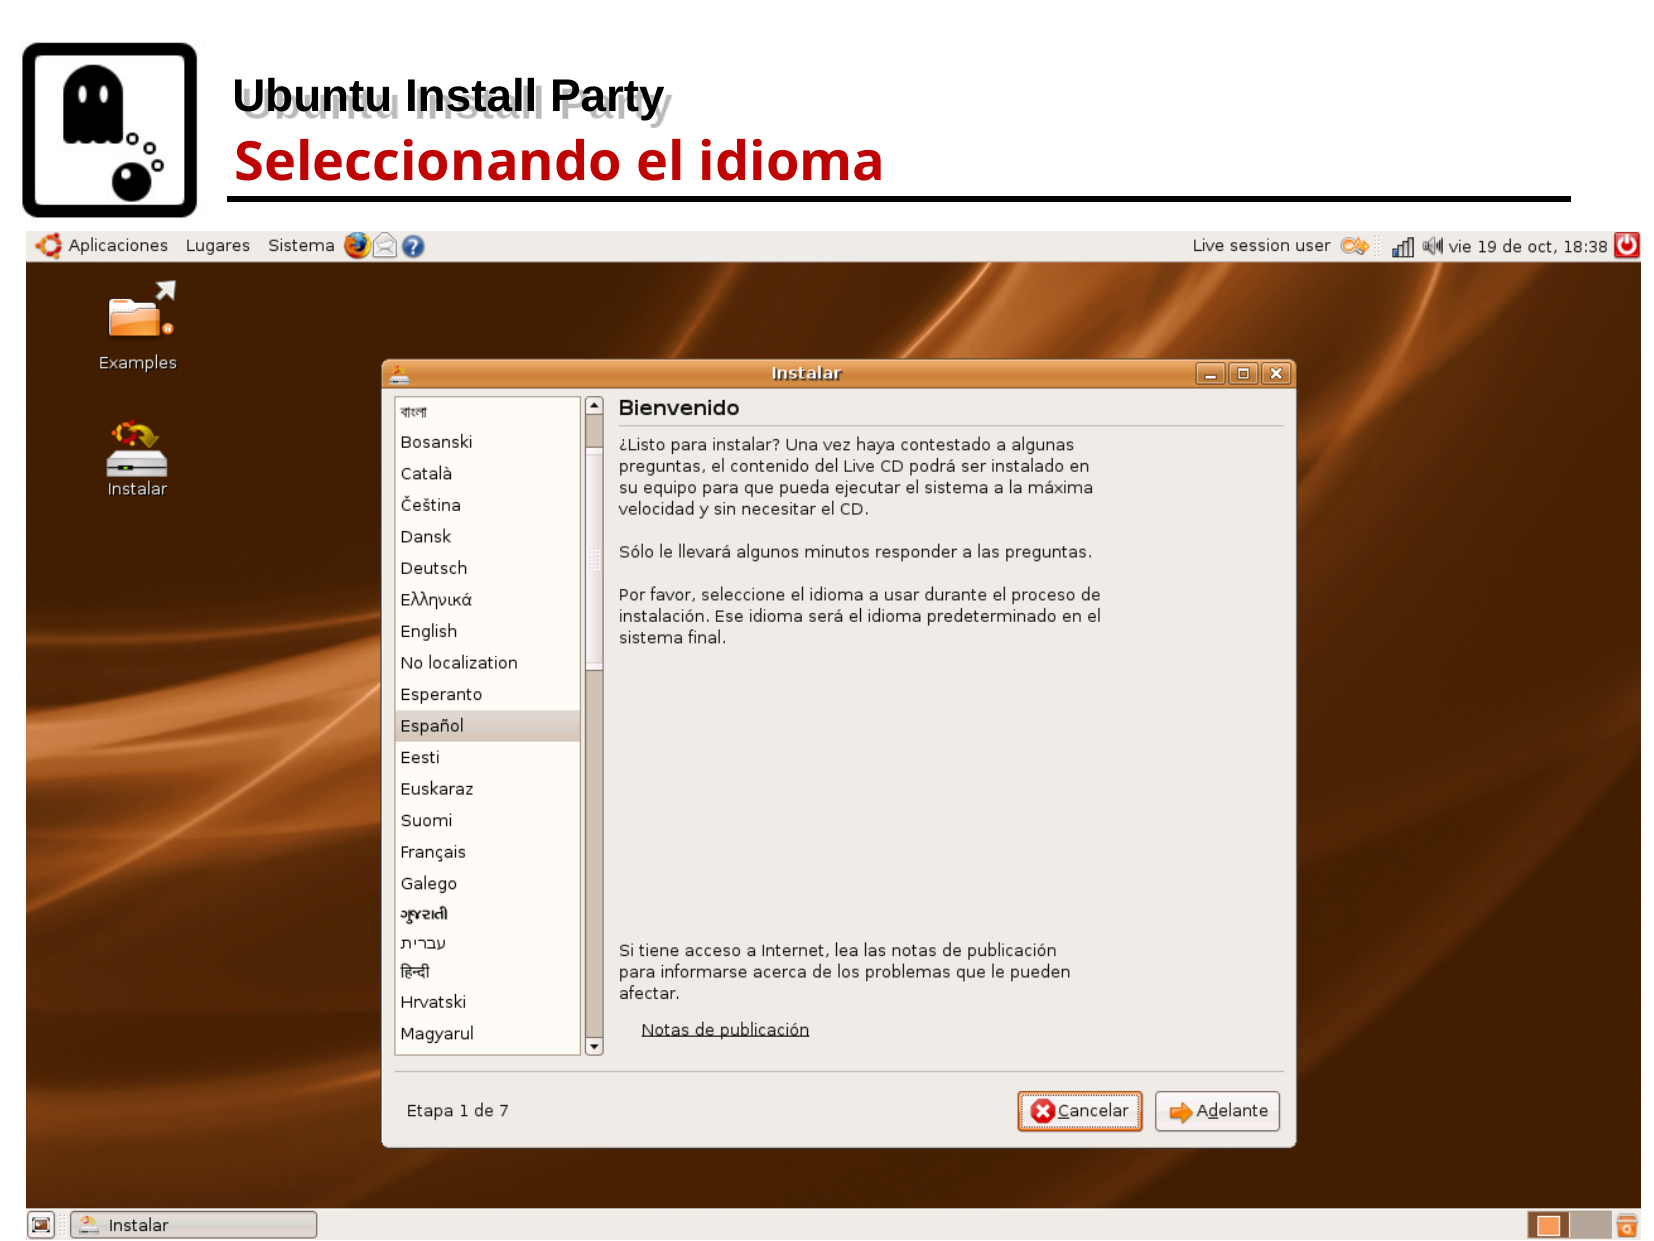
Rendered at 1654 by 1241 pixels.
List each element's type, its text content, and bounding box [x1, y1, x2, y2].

picture [18, 40, 205, 224]
title Seleccionando el idioma [234, 120, 1529, 199]
picture [26, 231, 1641, 1240]
